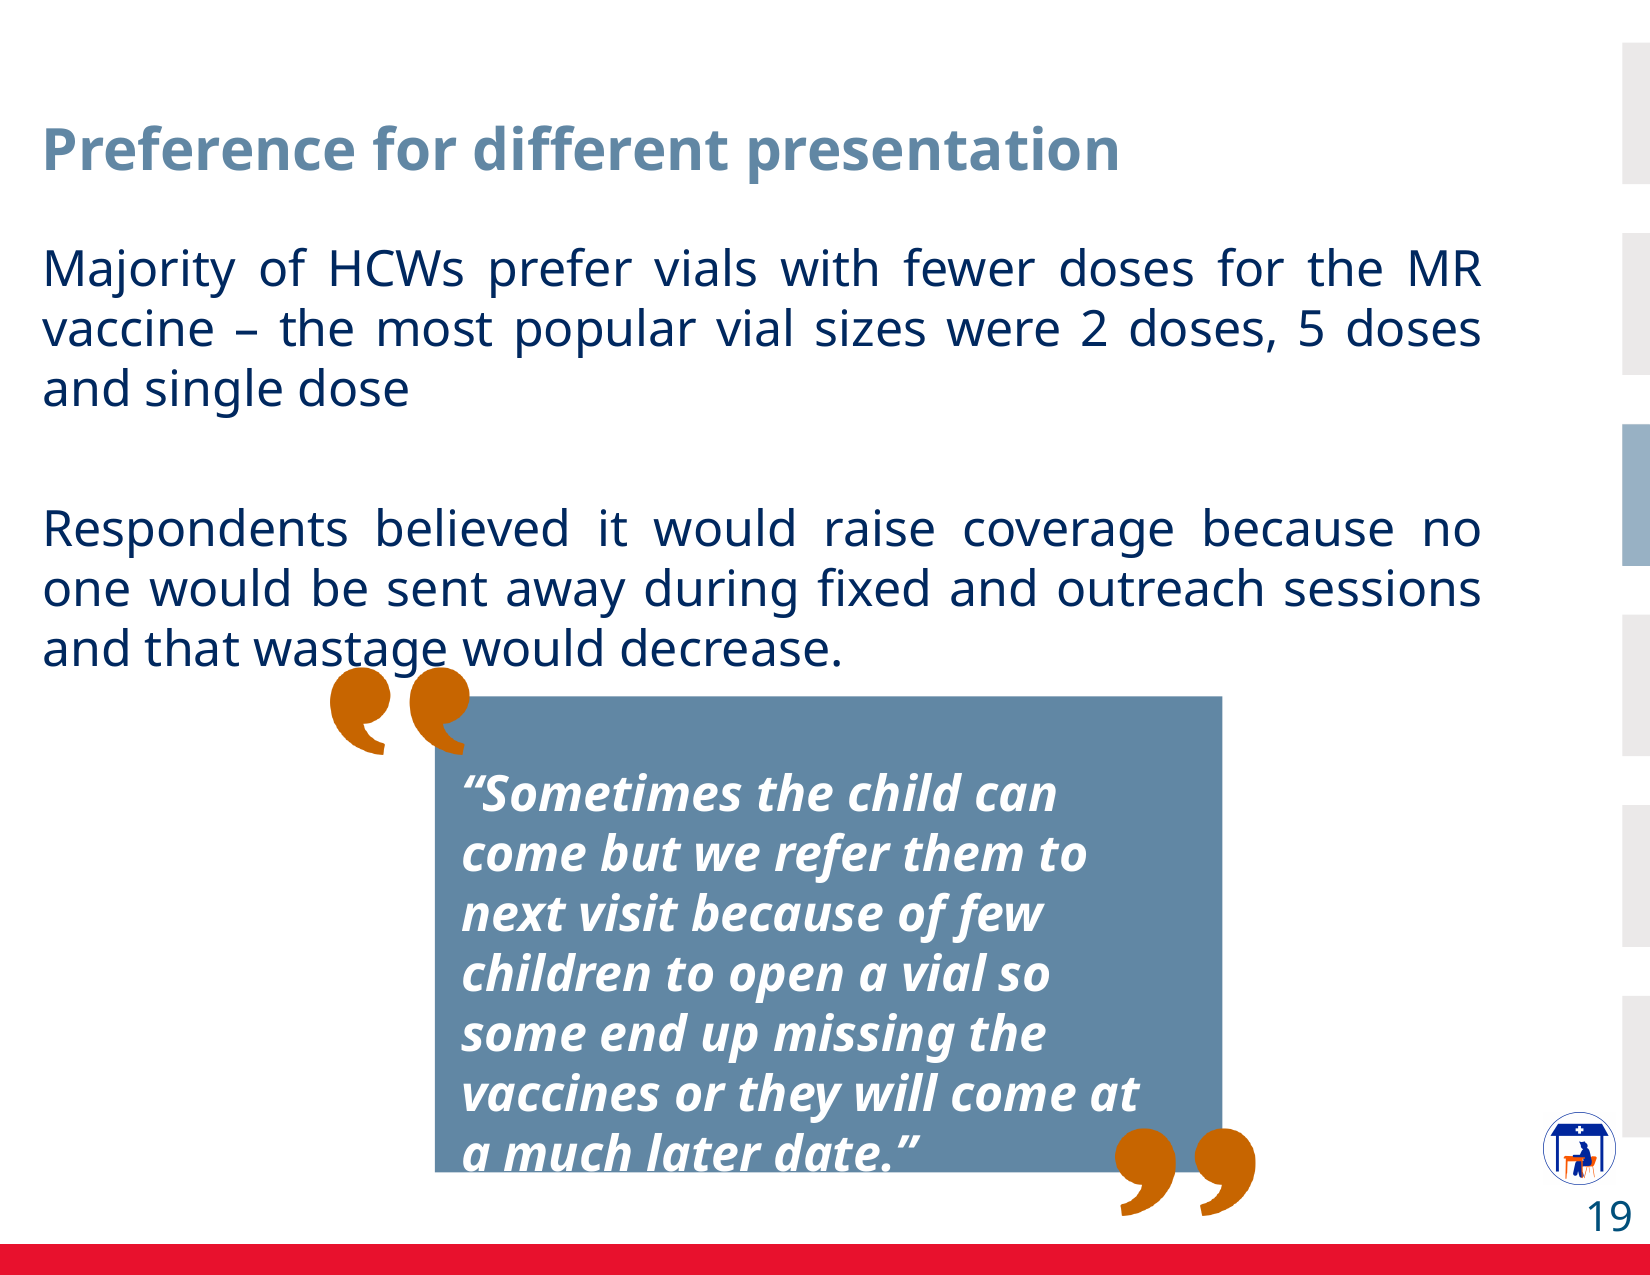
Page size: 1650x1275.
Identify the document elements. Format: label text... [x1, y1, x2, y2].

title Preference for different presentation [24, 53, 1375, 241]
picture [1107, 1094, 1263, 1250]
list Majority of HCWs prefer vials with fewer doses for the MR vaccine – the most popular vial sizes were 2 doses, 5 doses and single dose Respondents believed it would raise coverage because no one would be sent away during fixed and outreach sessions and that wastage would decrease. [25, 228, 1500, 617]
picture [322, 633, 477, 789]
picture [1543, 1112, 1616, 1181]
text_box [434, 789, 446, 1173]
text_box [477, 696, 1223, 1094]
text_box “Sometimes the child can come but we refer them to next visit because of few children to open a vial so some end up missing the vaccines or they will come at a much later date.” [446, 754, 1185, 1190]
text_box <number> [1265, 1181, 1650, 1250]
